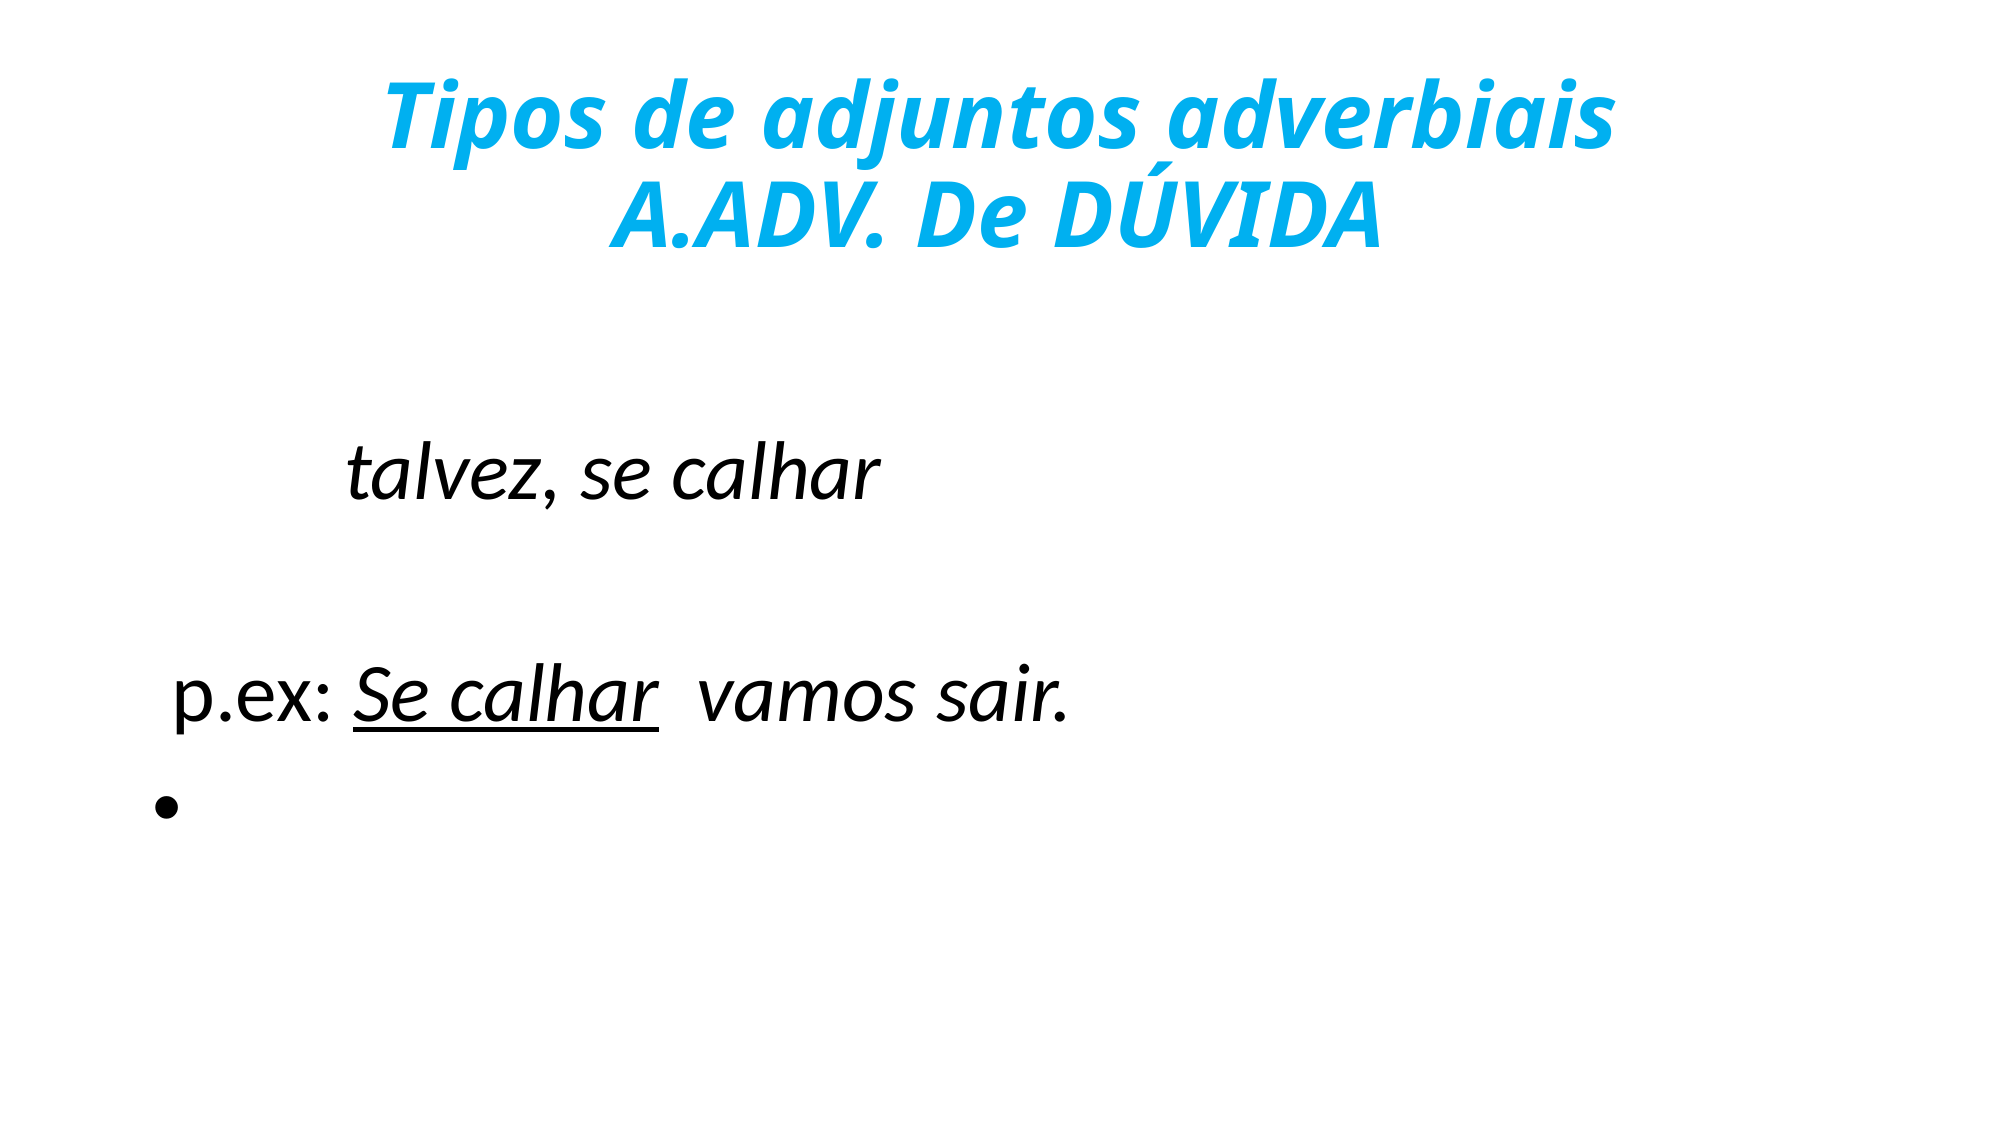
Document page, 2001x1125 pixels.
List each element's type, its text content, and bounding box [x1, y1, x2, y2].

title Tipos de adjuntos adverbiais A.ADV. De DÚVIDA [137, 59, 1863, 278]
list talvez, se calhar p.ex: Se calhar vamos sair. [137, 299, 1863, 1014]
